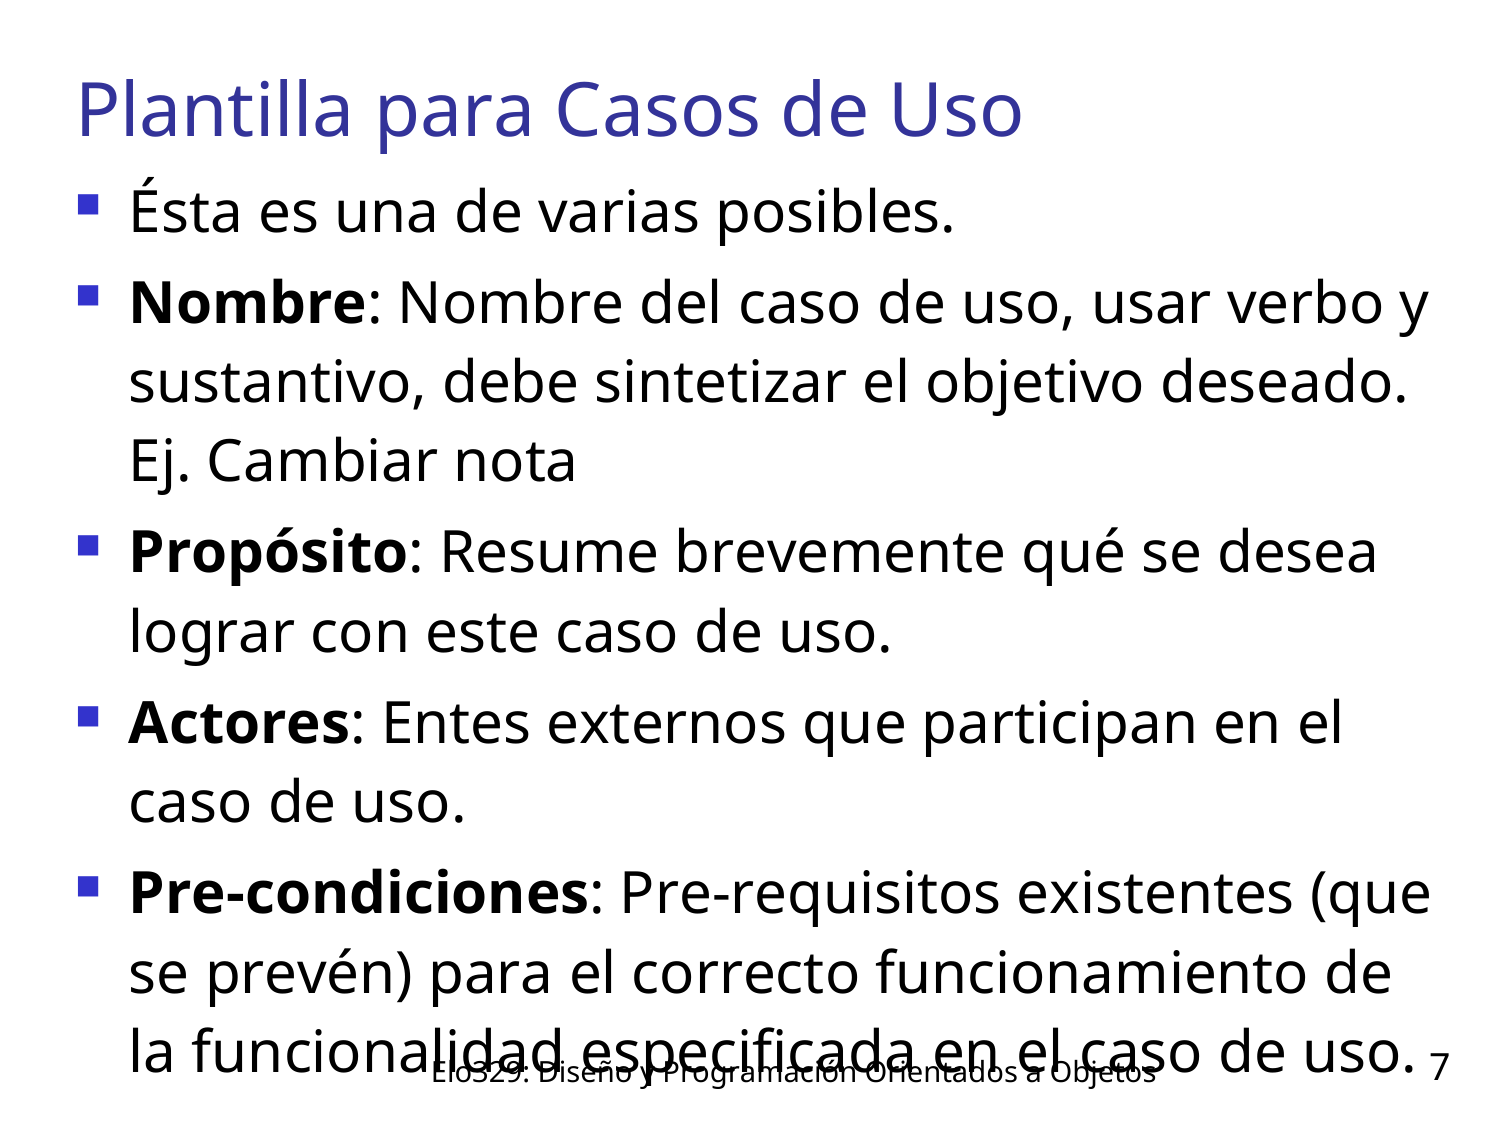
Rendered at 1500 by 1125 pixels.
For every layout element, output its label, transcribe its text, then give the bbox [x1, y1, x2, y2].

list Ésta es una de varias posibles. Nombre: Nombre del caso de uso, usar verbo y sustantivo, debe sintetizar el objetivo deseado. Ej. Cambiar nota Propósito: Resume brevemente qué se desea lograr con este caso de uso. Actores: Entes externos que participan en el caso de uso. Pre-condiciones: Pre-requisitos existentes (que se prevén) para el correcto funcionamiento de la funcionalidad especificada en el caso de uso. [75, 169, 1446, 1033]
title Plantilla para Casos de Uso [75, 25, 1449, 188]
